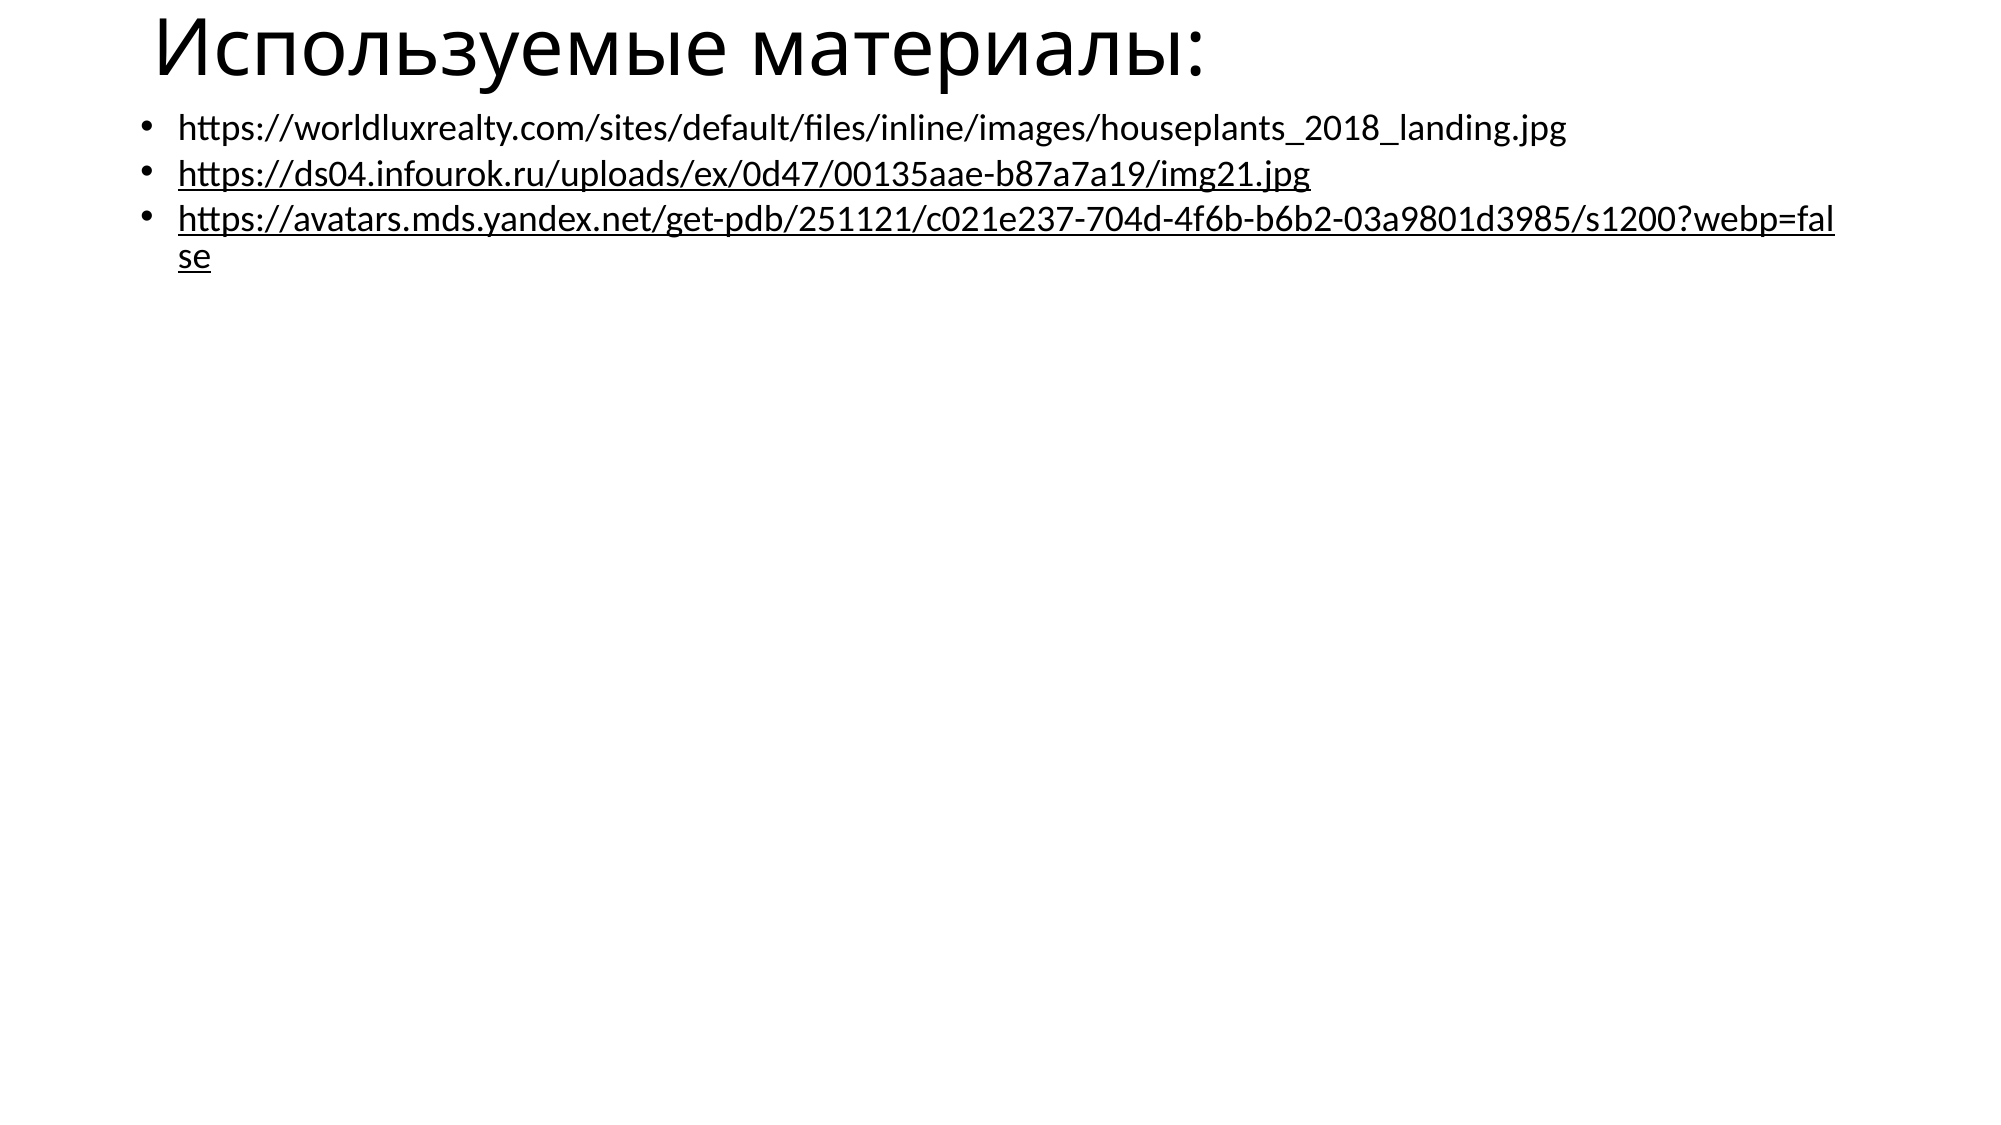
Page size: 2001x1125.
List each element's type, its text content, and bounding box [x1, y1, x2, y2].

list https://worldluxrealty.com/sites/default/files/inline/images/houseplants_2018_landing.jpg https://ds04.infourok.ru/uploads/ex/0d47/00135aae-b87a7a19/img21.jpg https://avatars.mds.yandex.net/get-pdb/251121/c021e237-704d-4f6b-b6b2-03a9801d3985/s1200?webp=false [125, 100, 1851, 393]
title Используемые материалы: [137, 0, 1863, 101]
